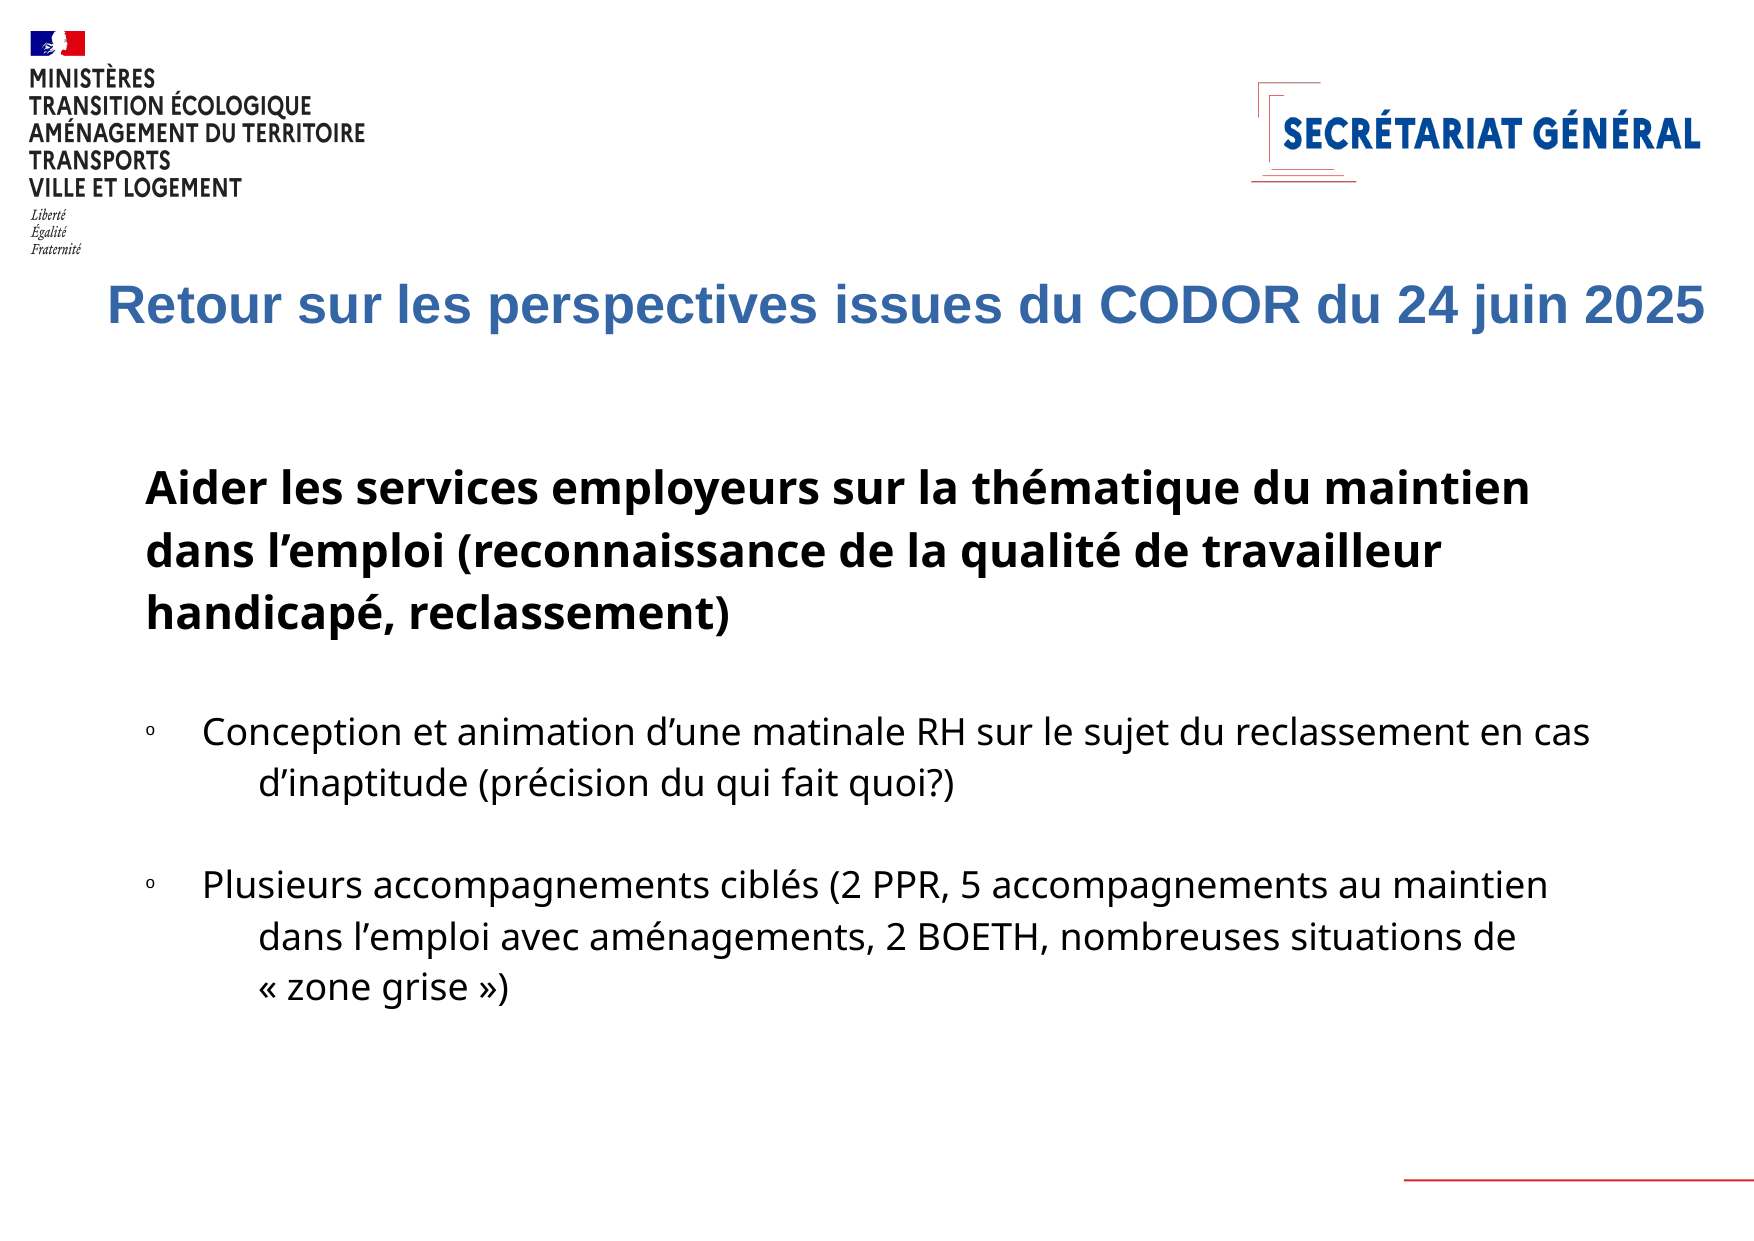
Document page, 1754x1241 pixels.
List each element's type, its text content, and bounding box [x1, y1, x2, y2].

text_box Aider les services employeurs sur la thématique du maintien dans l’emploi (reconnaissance de la qualité de travailleur handicapé, reclassement) Conception et animation d’une matinale RH sur le sujet du reclassement en cas d’inaptitude (précision du qui fait quoi?) Plusieurs accompagnements ciblés (2 PPR, 5 accompagnements au maintien dans l’emploi avec aménagements, 2 BOETH, nombreuses situations de « zone grise ») [130, 448, 1624, 1225]
picture [11, 6, 384, 279]
picture [1230, 56, 1717, 204]
title Retour sur les perspectives issues du CODOR du 24 juin 2025 [91, 253, 1725, 350]
